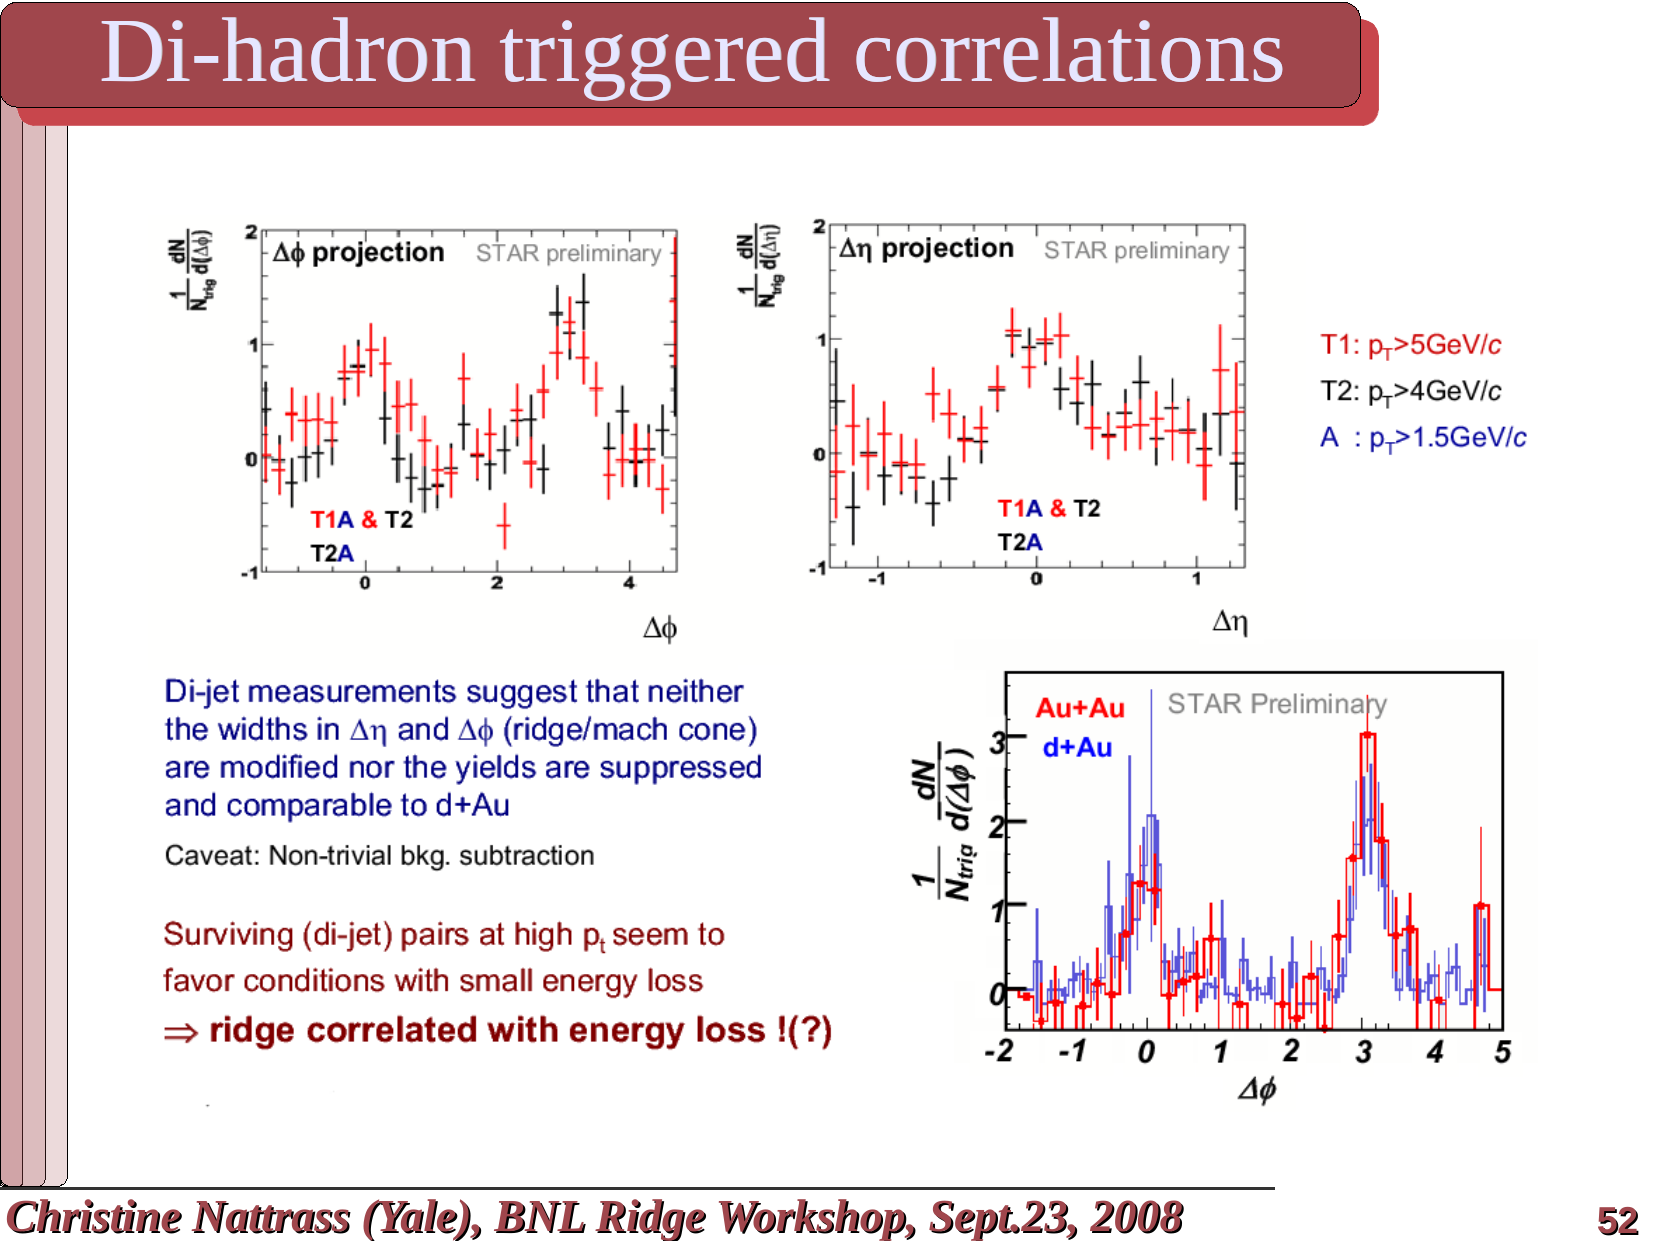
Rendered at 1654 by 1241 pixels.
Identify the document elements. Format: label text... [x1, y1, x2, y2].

title Di-hadron triggered correlations [0, 0, 1388, 107]
picture [148, 215, 1538, 1112]
